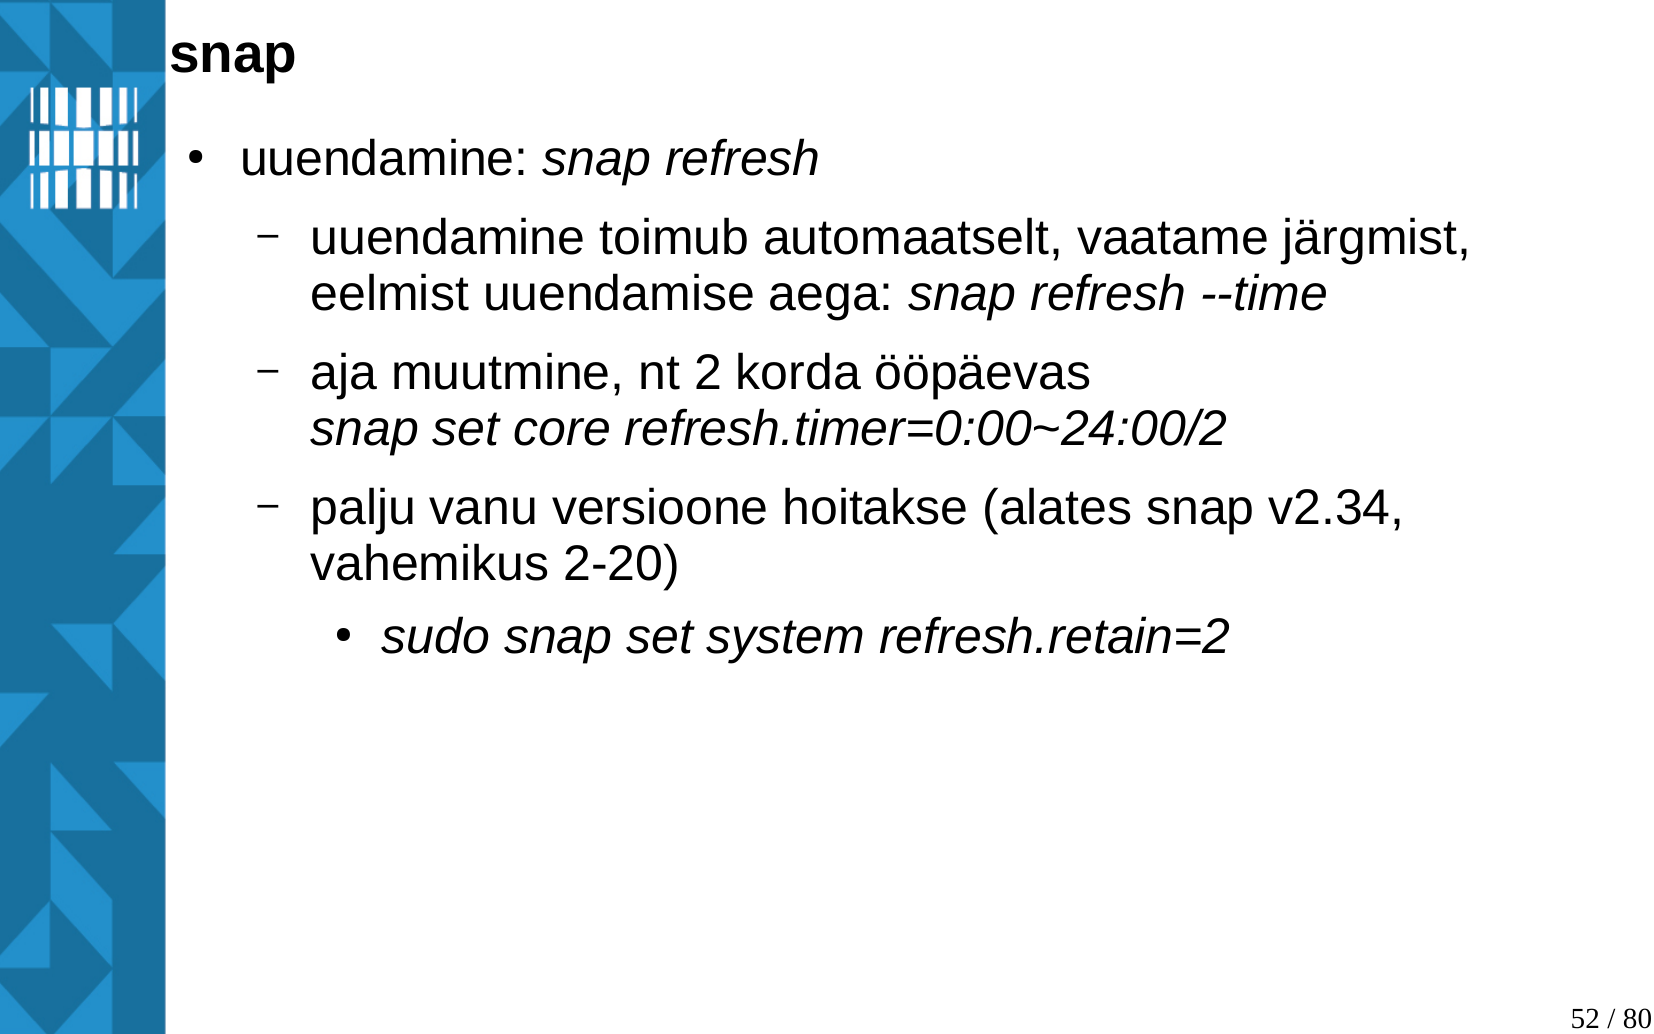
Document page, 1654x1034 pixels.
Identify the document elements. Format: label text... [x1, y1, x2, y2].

title snap [169, 11, 1571, 95]
list uuendamine: snap refresh uuendamine toimub automaatselt, vaatame järgmist, eelmist uuendamise aega: snap refresh --time aja muutmine, nt 2 korda ööpäevas snap set core refresh.timer=0:00~24:00/2 palju vanu versioone hoitakse (alates snap v2.34, vahemikus 2-20) sudo snap set system refresh.retain=2 [169, 129, 1630, 997]
